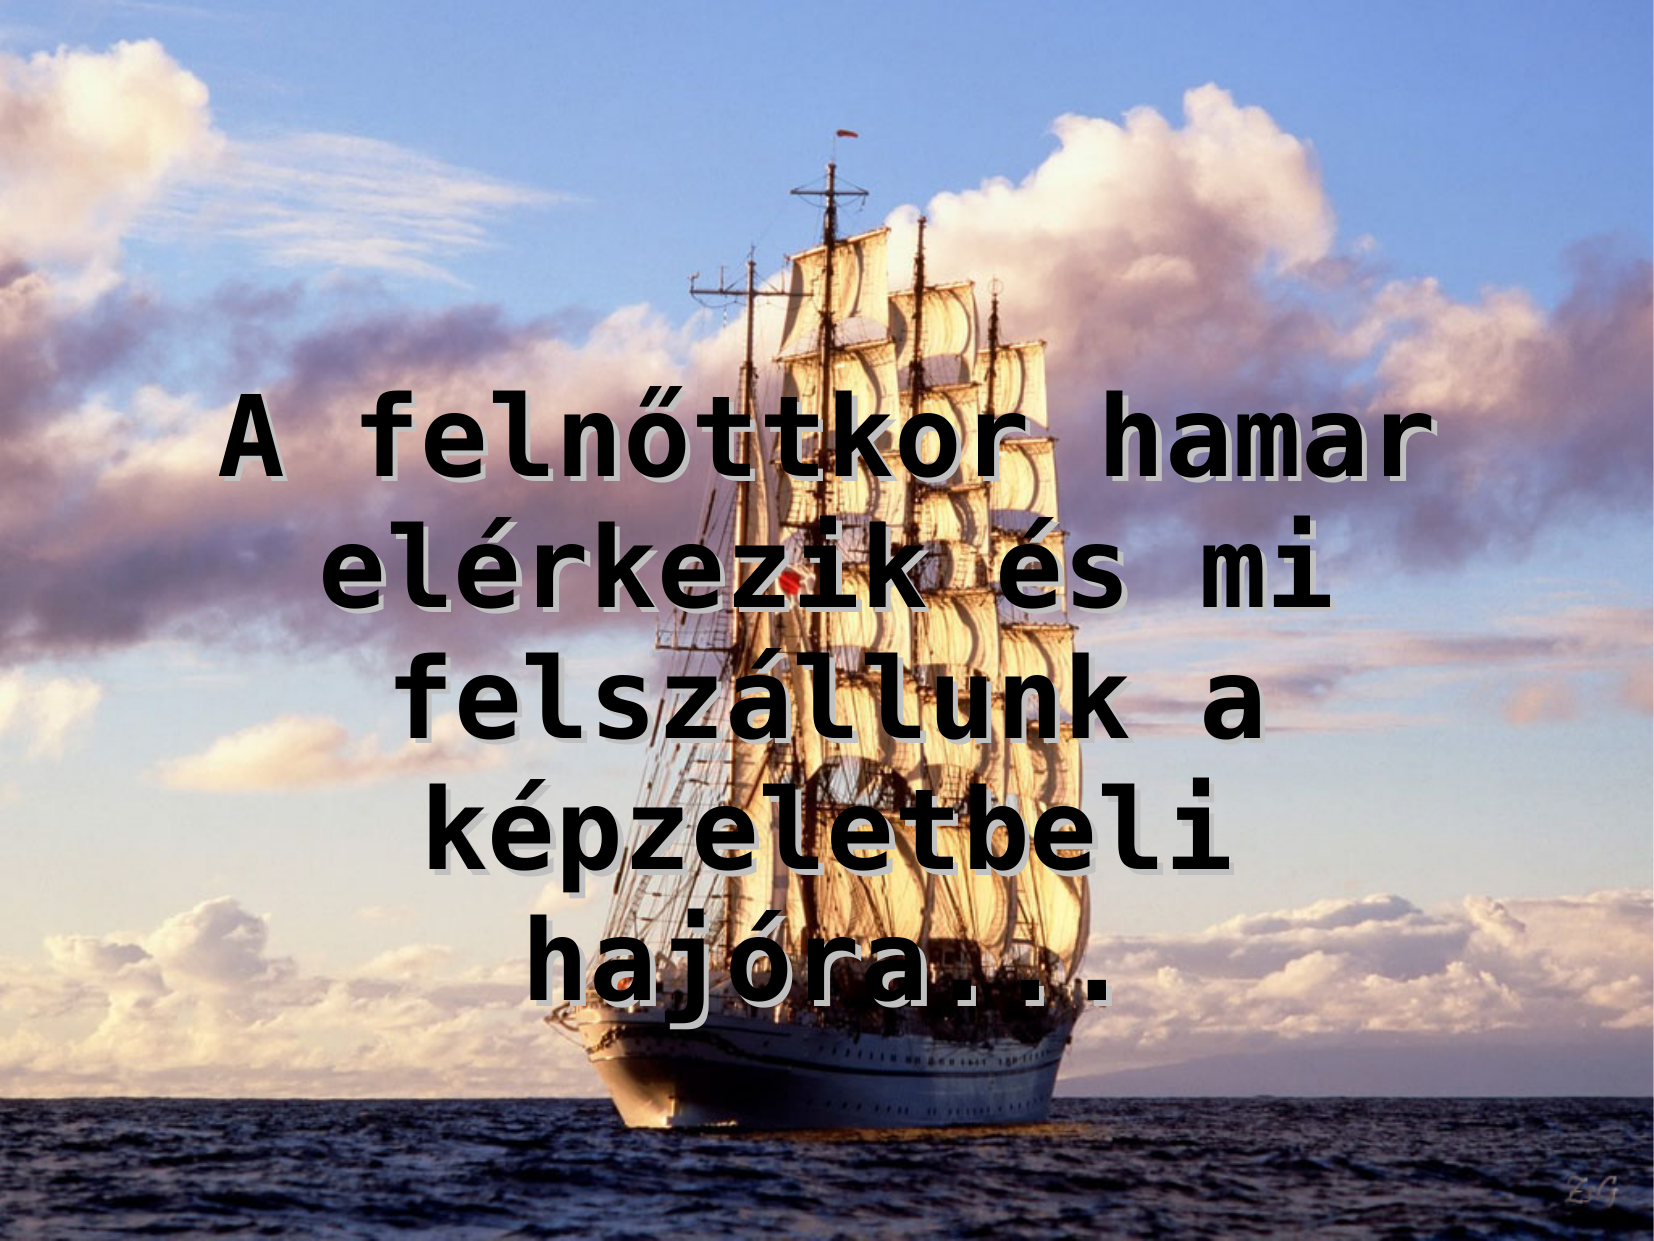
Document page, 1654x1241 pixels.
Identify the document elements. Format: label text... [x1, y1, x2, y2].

picture [0, 0, 1654, 1241]
subtitle A felnőttkor hamar elérkezik és mi felszállunk a képzeletbeli hajóra... [82, 290, 1571, 1109]
